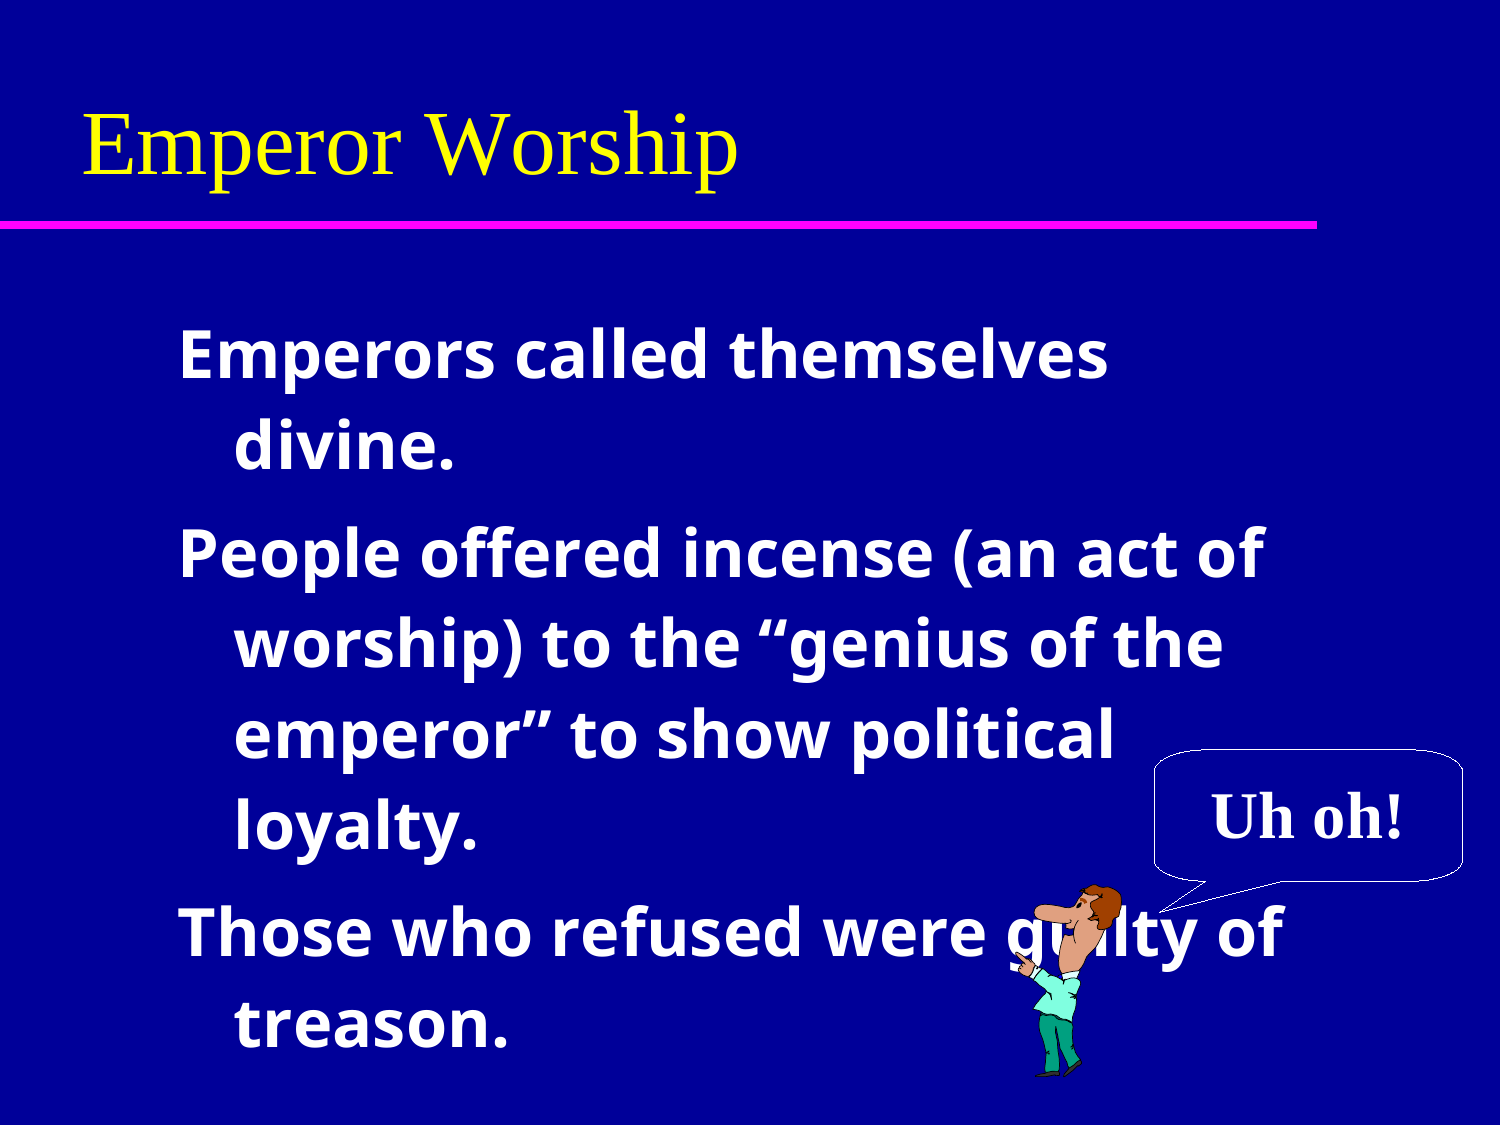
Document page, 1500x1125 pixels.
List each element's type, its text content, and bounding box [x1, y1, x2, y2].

title Emperor Worship [65, 85, 1435, 203]
list Emperors called themselves divine. People offered incense (an act of worship) to the “genius of the emperor” to show political loyalty. Those who refused were guilty of treason. [162, 299, 1351, 1051]
text_box Uh oh! [1154, 749, 1463, 913]
picture [1011, 881, 1126, 1082]
